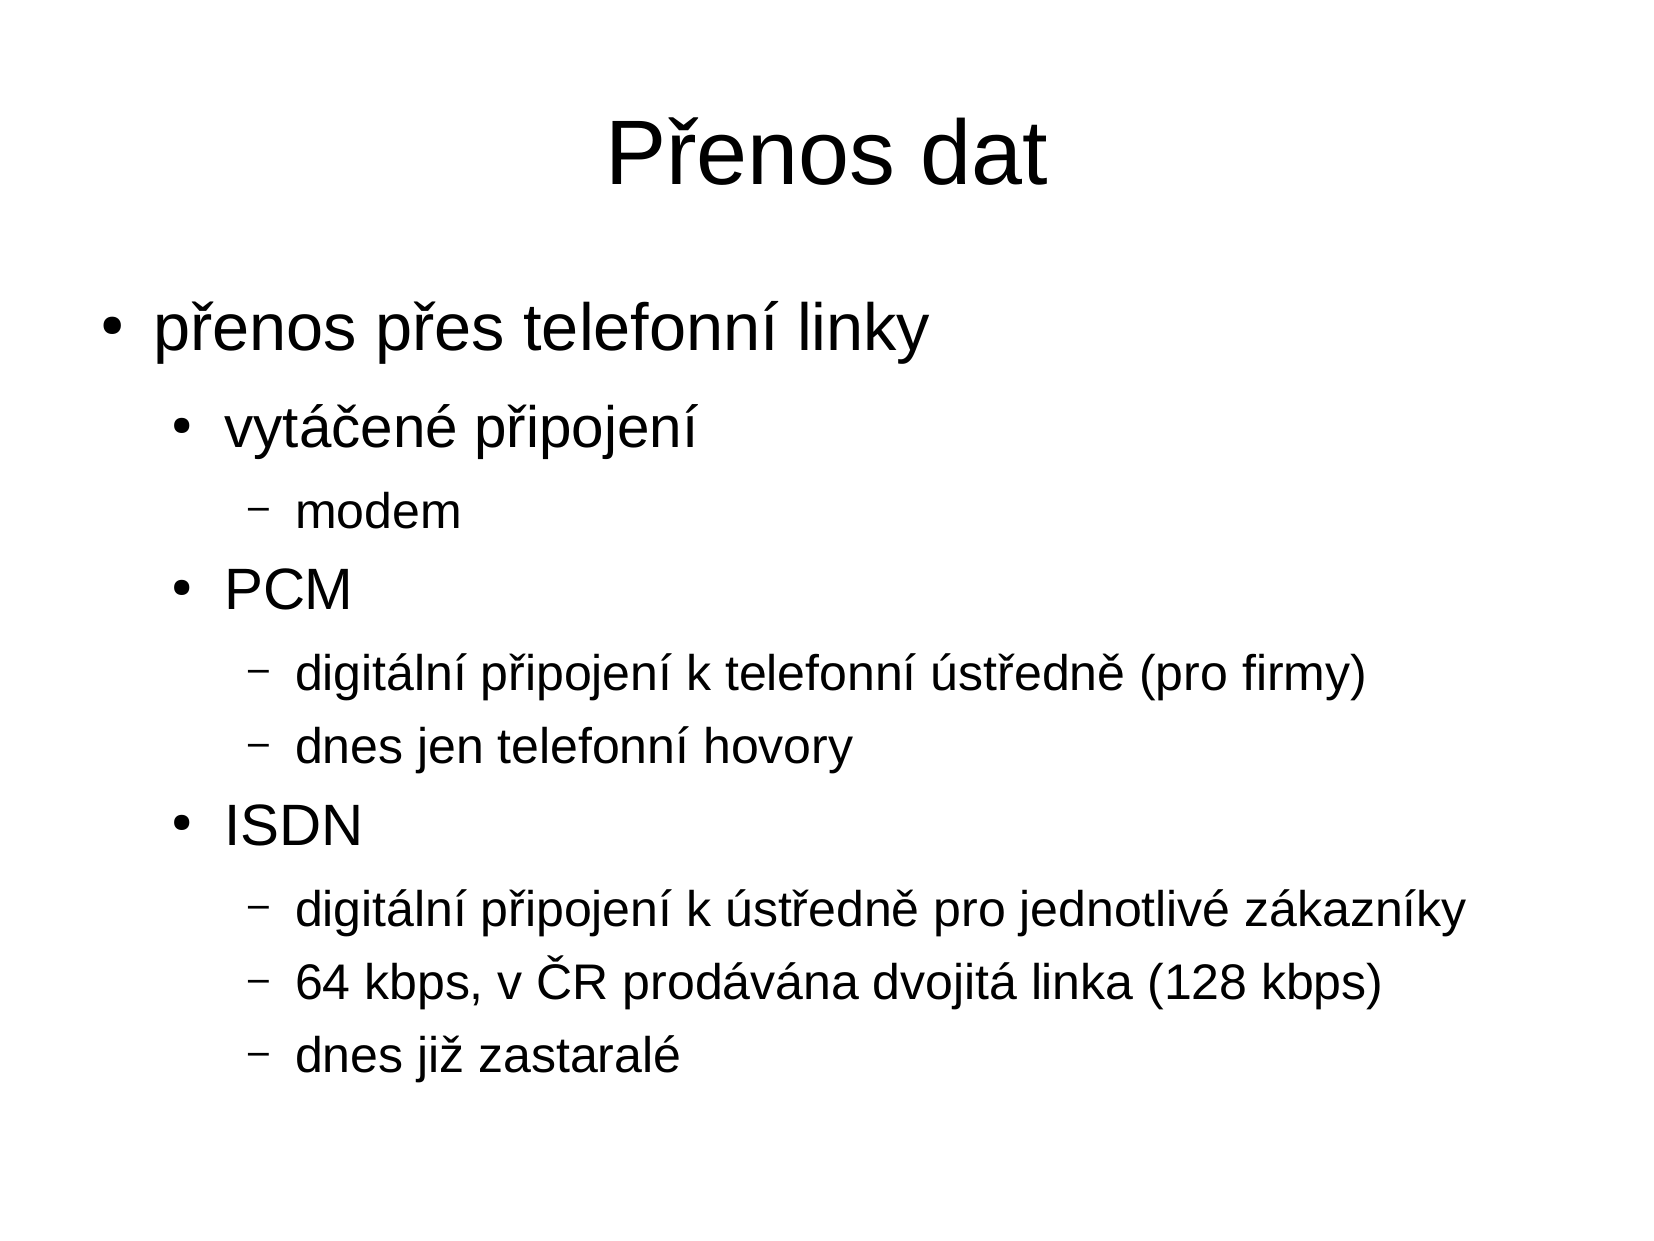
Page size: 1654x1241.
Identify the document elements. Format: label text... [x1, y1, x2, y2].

title Přenos dat [82, 56, 1571, 250]
list přenos přes telefonní linky vytáčené připojení modem PCM digitální připojení k telefonní ústředně (pro firmy) dnes jen telefonní hovory ISDN digitální připojení k ústředně pro jednotlivé zákazníky 64 kbps, v ČR prodávána dvojitá linka (128 kbps) dnes již zastaralé [82, 290, 1571, 1094]
